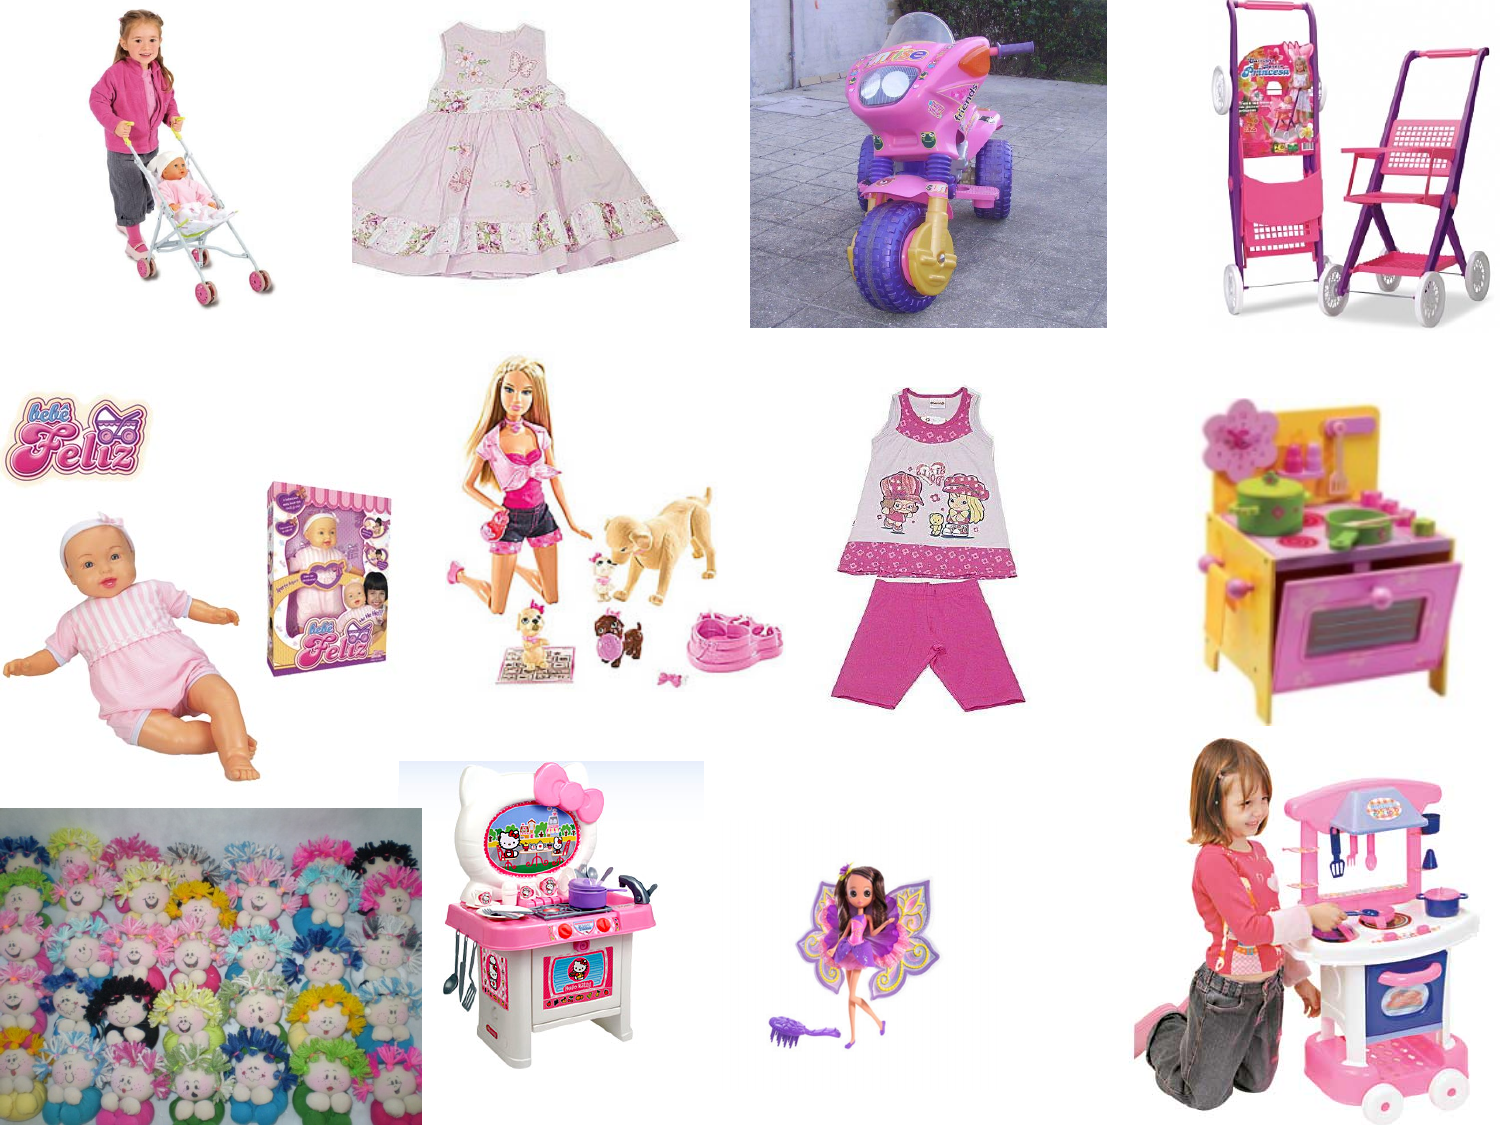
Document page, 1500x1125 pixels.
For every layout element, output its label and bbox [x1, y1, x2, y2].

picture [750, 0, 1107, 329]
picture [1208, 0, 1500, 333]
picture [0, 386, 704, 1125]
picture [445, 351, 786, 692]
picture [796, 374, 1067, 716]
picture [1195, 398, 1465, 726]
picture [1113, 738, 1500, 1125]
picture [0, 0, 692, 312]
picture [714, 820, 997, 1090]
